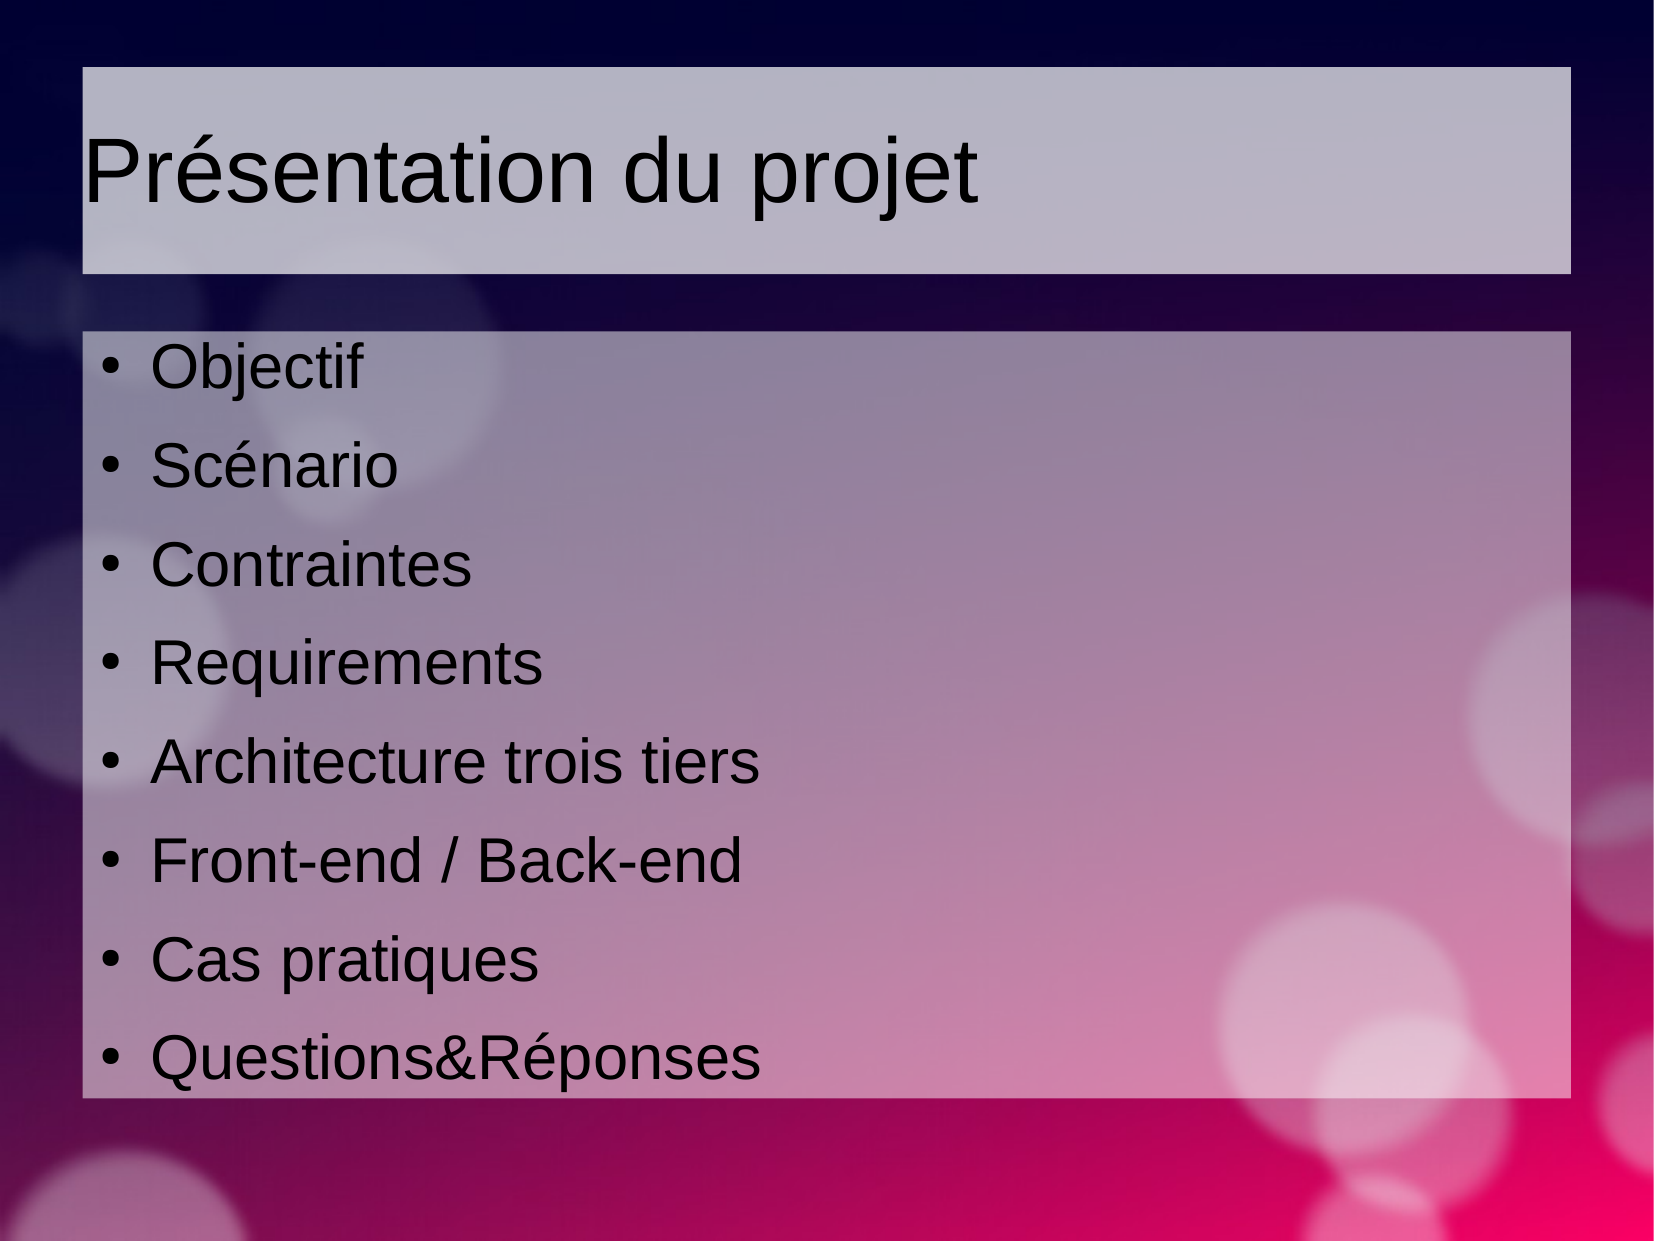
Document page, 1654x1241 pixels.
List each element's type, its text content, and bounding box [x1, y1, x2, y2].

picture [0, 0, 1654, 1241]
list Objectif Scénario Contraintes Requirements Architecture trois tiers Front-end / Back-end Cas pratiques Questions&Réponses [82, 331, 1571, 1099]
title Présentation du projet [82, 67, 1571, 275]
